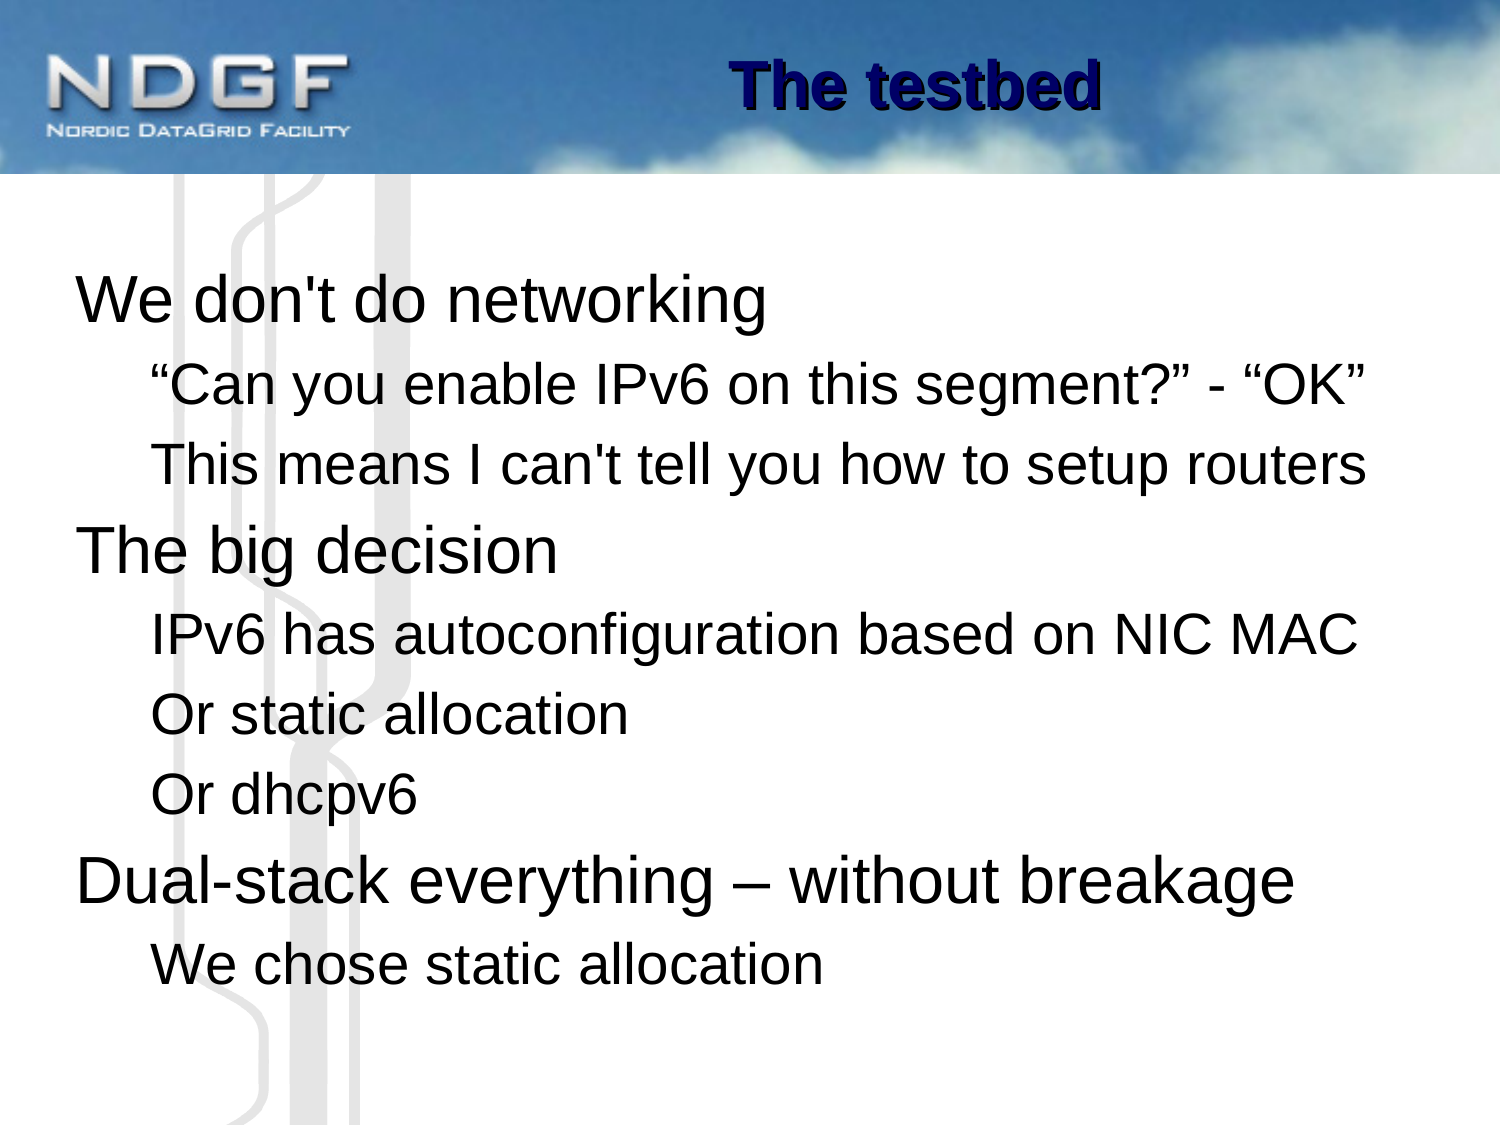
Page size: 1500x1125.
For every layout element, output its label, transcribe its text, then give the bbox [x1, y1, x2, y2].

title The testbed [372, 26, 1459, 142]
picture [0, 0, 1500, 1125]
list We don't do networking “Can you enable IPv6 on this segment?” - “OK” This means I can't tell you how to setup routers The big decision IPv6 has autoconfiguration based on NIC MAC Or static allocation Or dhcpv6 Dual-stack everything – without breakage We chose static allocation [75, 262, 1426, 1068]
